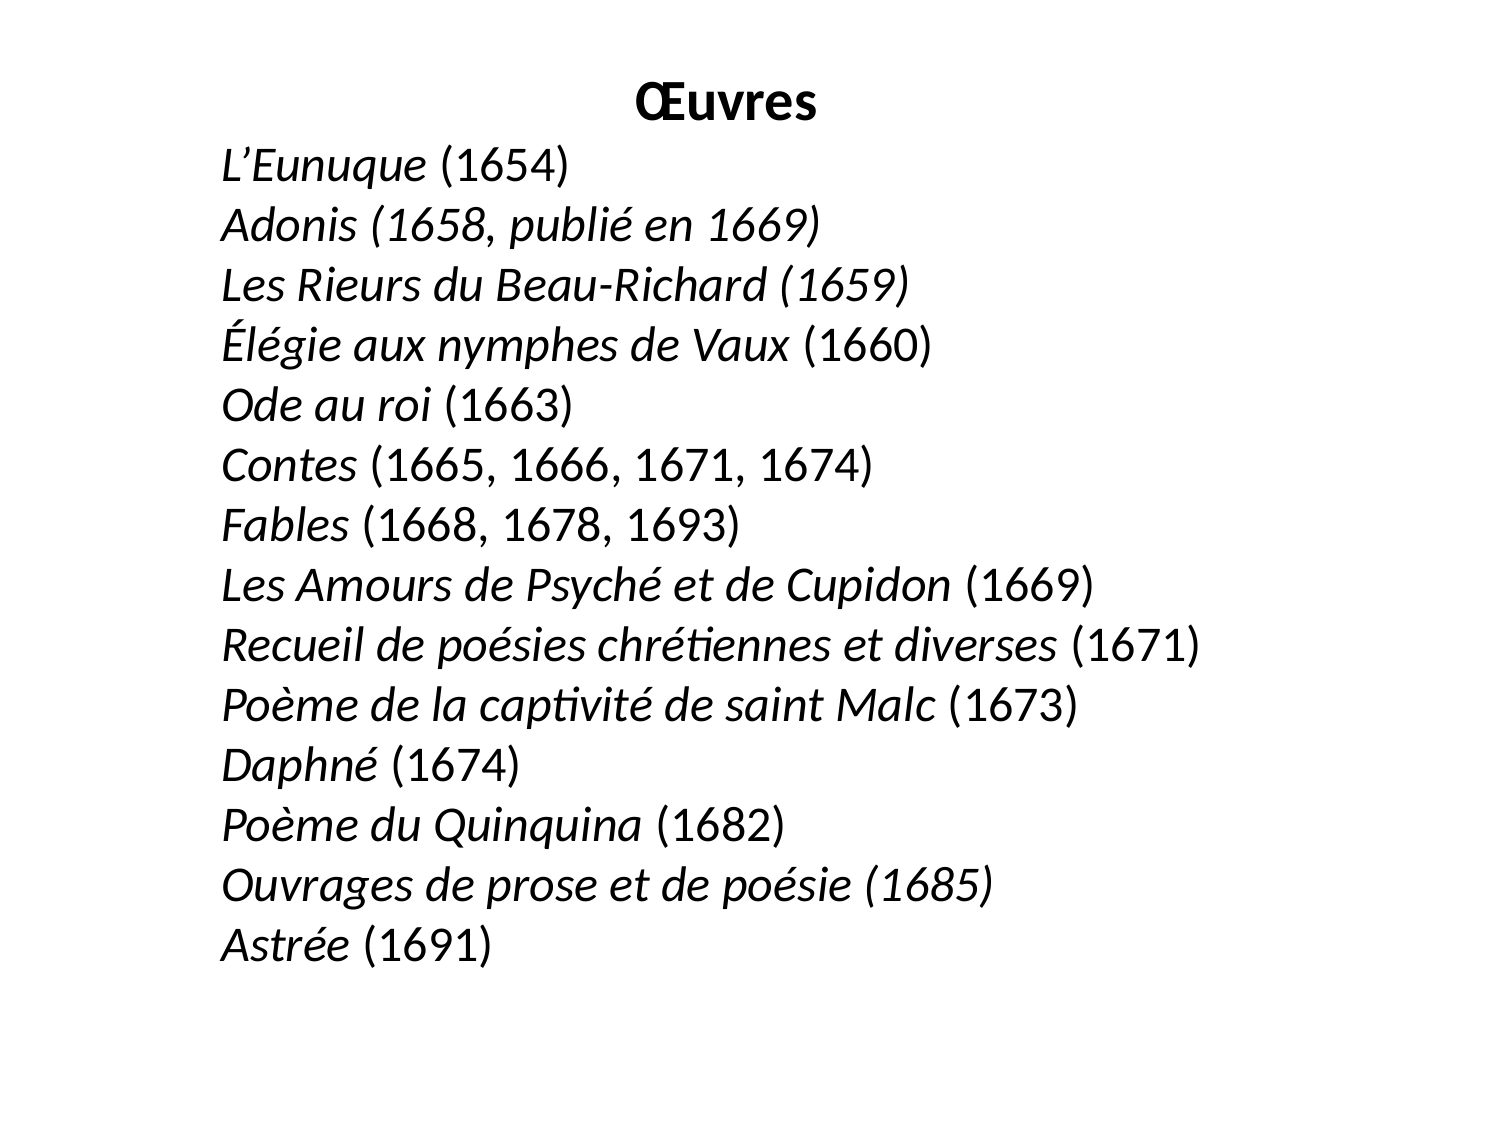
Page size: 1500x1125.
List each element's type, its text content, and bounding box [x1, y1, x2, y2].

text_box Œuvres L’Eunuque (1654) Adonis (1658, publié en 1669) Les Rieurs du Beau-Richard (1659) Élégie aux nymphes de Vaux (1660) Ode au roi (1663) Contes (1665, 1666, 1671, 1674) Fables (1668, 1678, 1693) Les Amours de Psyché et de Cupidon (1669) Recueil de poésies chrétiennes et diverses (1671) Poème de la captivité de saint Malc (1673) Daphné (1674) Poème du Quinquina (1682) Ouvrages de prose et de poésie (1685) Astrée (1691) [206, 54, 1247, 980]
